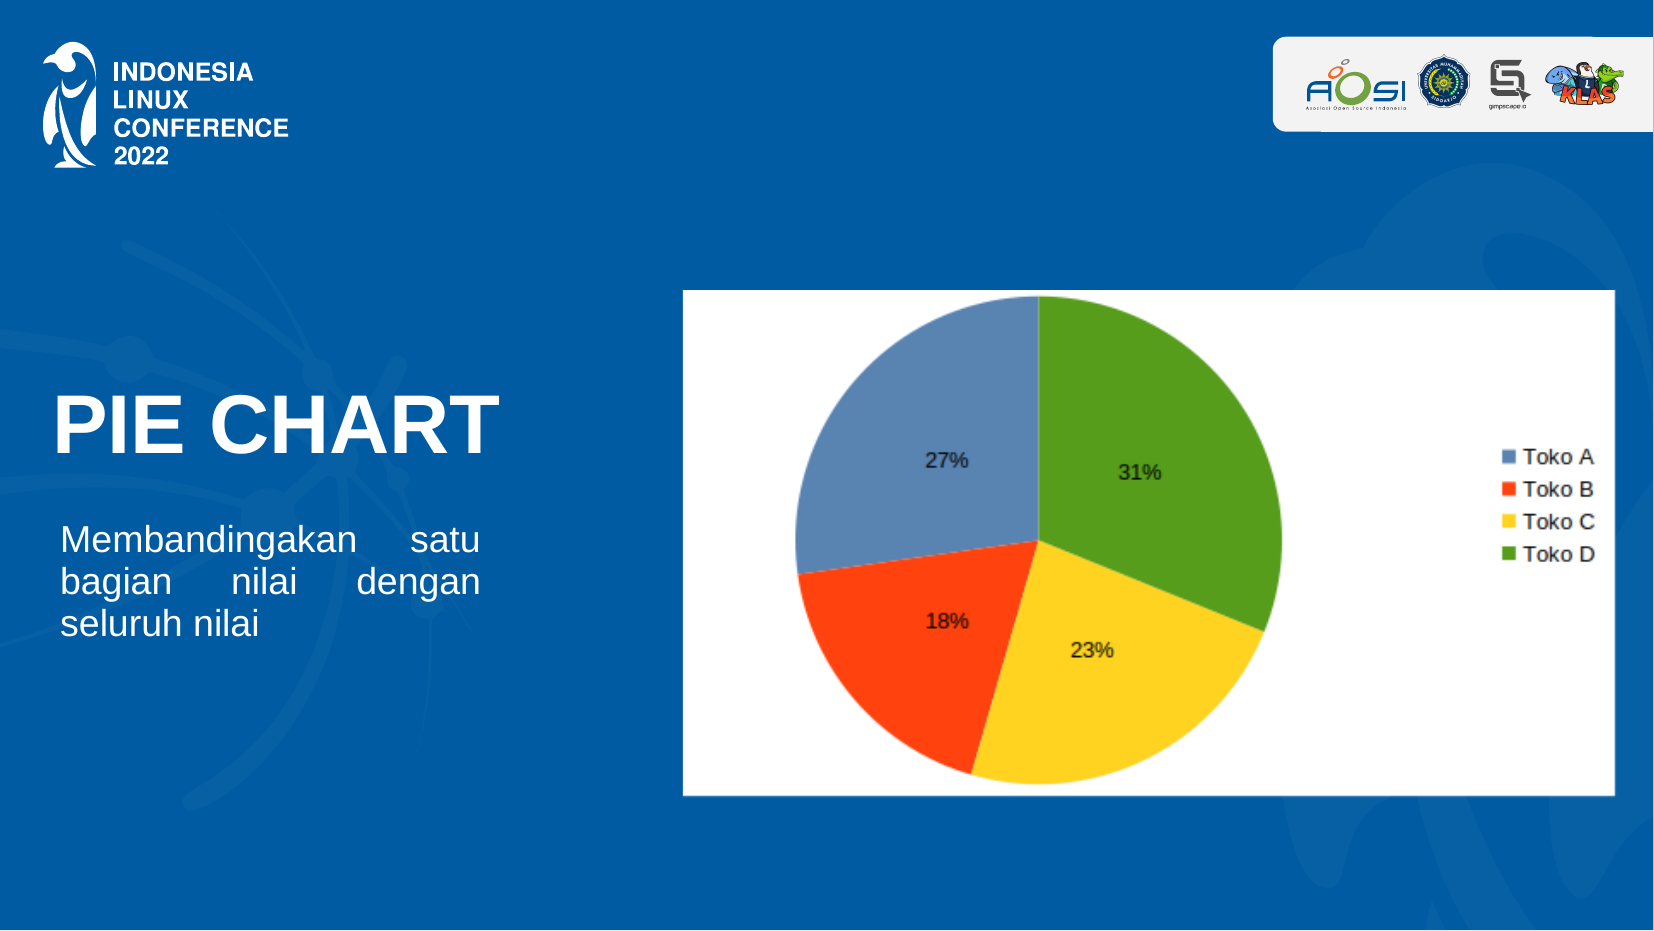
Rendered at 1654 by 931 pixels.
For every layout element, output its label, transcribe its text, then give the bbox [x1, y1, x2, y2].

picture [682, 290, 1617, 798]
text_box PIE CHART [37, 370, 516, 479]
picture [1545, 62, 1624, 105]
text_box Membandingakan satu bagian nilai dengan seluruh nilai [45, 511, 496, 653]
picture [1417, 54, 1471, 108]
